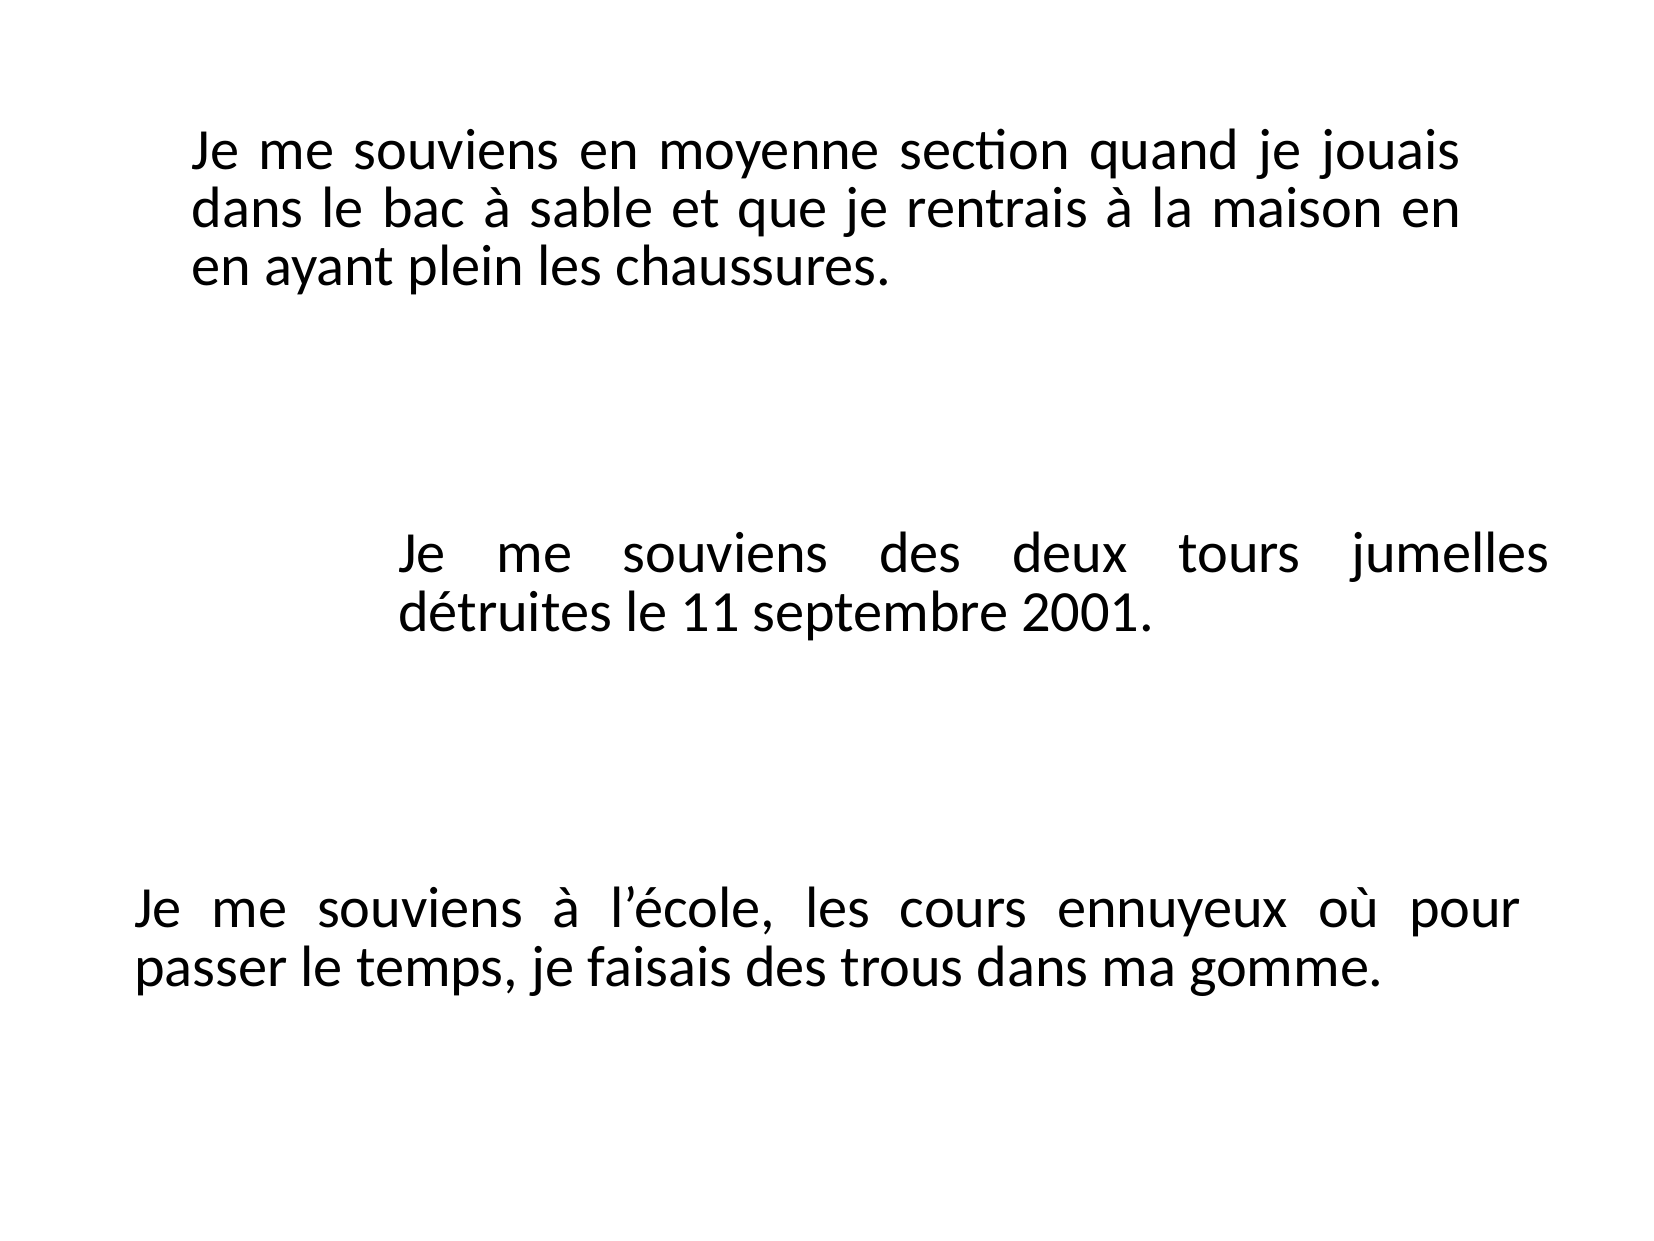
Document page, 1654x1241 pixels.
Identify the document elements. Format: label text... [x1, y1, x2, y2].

text_box Je me souviens à l’école, les cours ennuyeux où pour passer le temps, je faisais des trous dans ma gomme. [119, 876, 1538, 1035]
text_box Je me souviens en moyenne section quand je jouais dans le bac à sable et que je rentrais à la maison en en ayant plein les chaussures. [177, 118, 1477, 347]
text_box Je me souviens des deux tours jumelles détruites le 11 septembre 2001. [383, 521, 1565, 680]
